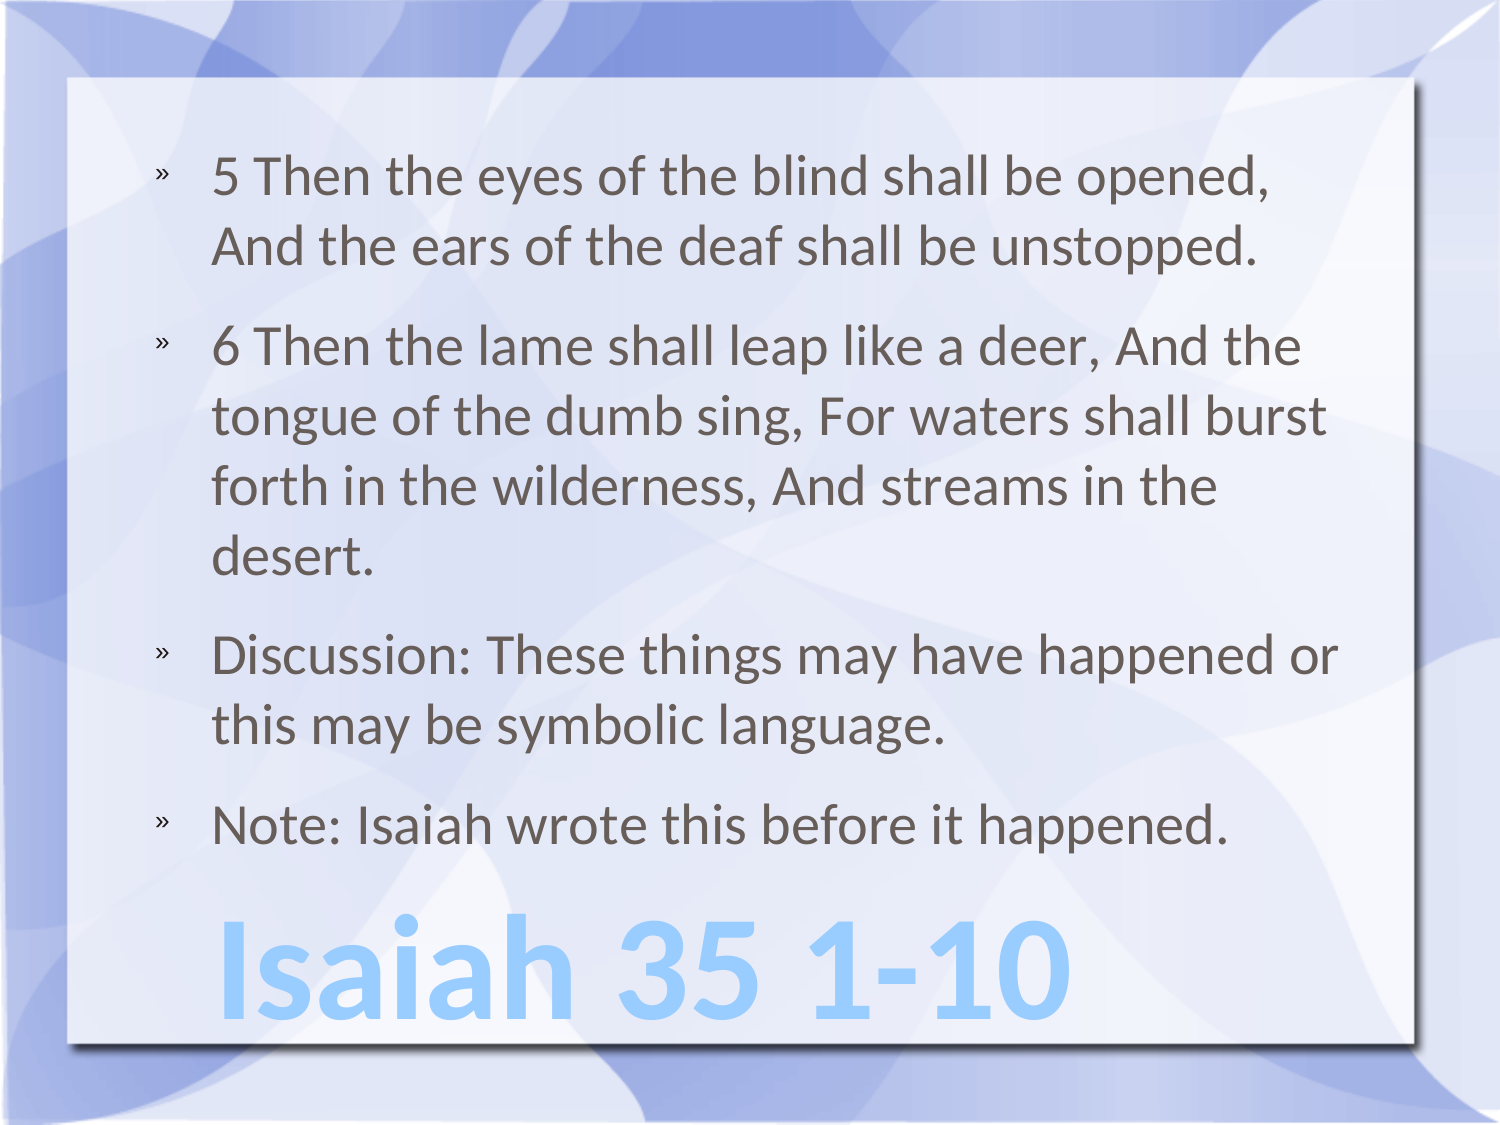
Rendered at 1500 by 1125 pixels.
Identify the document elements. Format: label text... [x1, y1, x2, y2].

picture [0, 0, 1500, 1125]
list 5 Then the eyes of the blind shall be opened, And the ears of the deaf shall be unstopped. 6 Then the lame shall leap like a deer, And the tongue of the dumb sing, For waters shall burst forth in the wilderness, And streams in the desert. Discussion: These things may have happened or this may be symbolic language. Note: Isaiah wrote this before it happened. [140, 130, 1366, 856]
title Isaiah 35 1-10 [200, 862, 1388, 1050]
